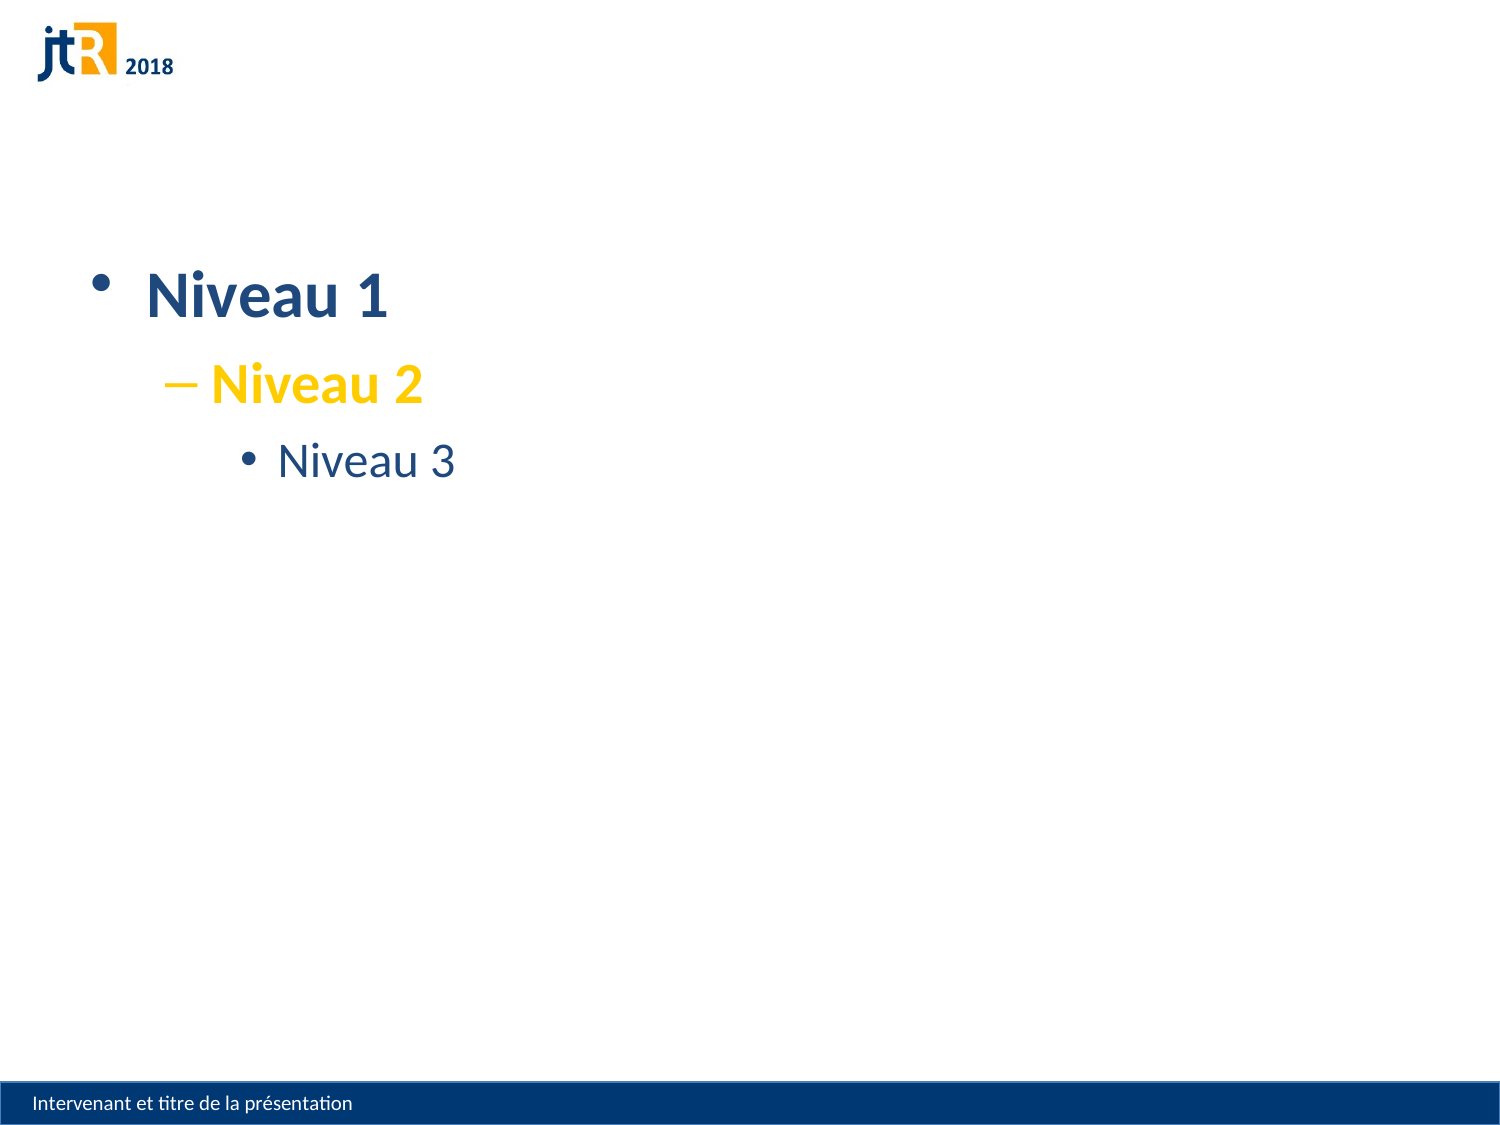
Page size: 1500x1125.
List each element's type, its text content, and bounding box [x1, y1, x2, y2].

list Niveau 1 Niveau 2 Niveau 3 [75, 243, 1426, 1005]
picture [29, 12, 186, 91]
